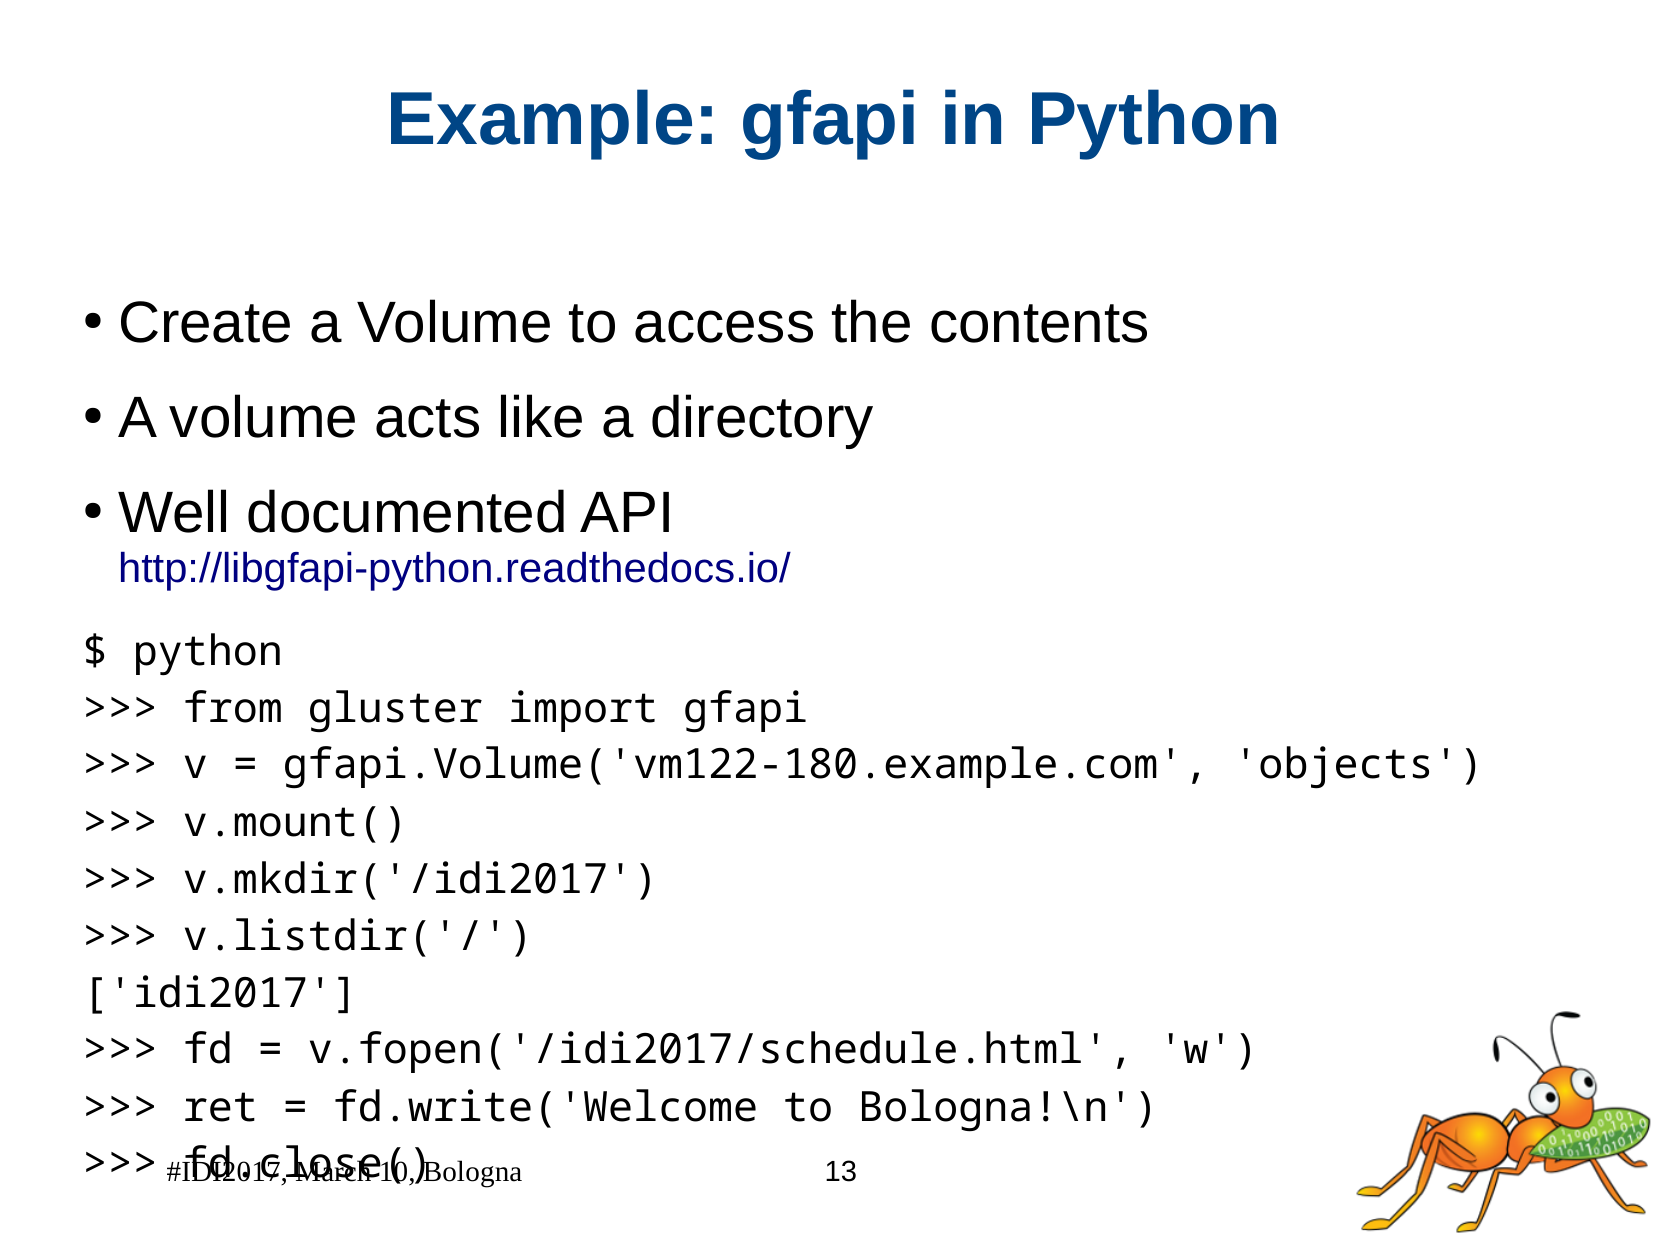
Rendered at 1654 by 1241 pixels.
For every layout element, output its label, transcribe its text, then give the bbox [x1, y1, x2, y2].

list Create a Volume to access the contents A volume acts like a directory Well documented API http://libgfapi-python.readthedocs.io/ $ python >>> from gluster import gfapi >>> v = gfapi.Volume('vm122-180.example.com', 'objects') >>> v.mount() >>> v.mkdir('/idi2017') >>> v.listdir('/') ['idi2017'] >>> fd = v.fopen('/idi2017/schedule.html', 'w') >>> ret = fd.write('Welcome to Bologna!\n') >>> fd.close() [82, 290, 1571, 1010]
title Example: gfapi in Python [90, 15, 1579, 223]
picture [1353, 1009, 1654, 1235]
